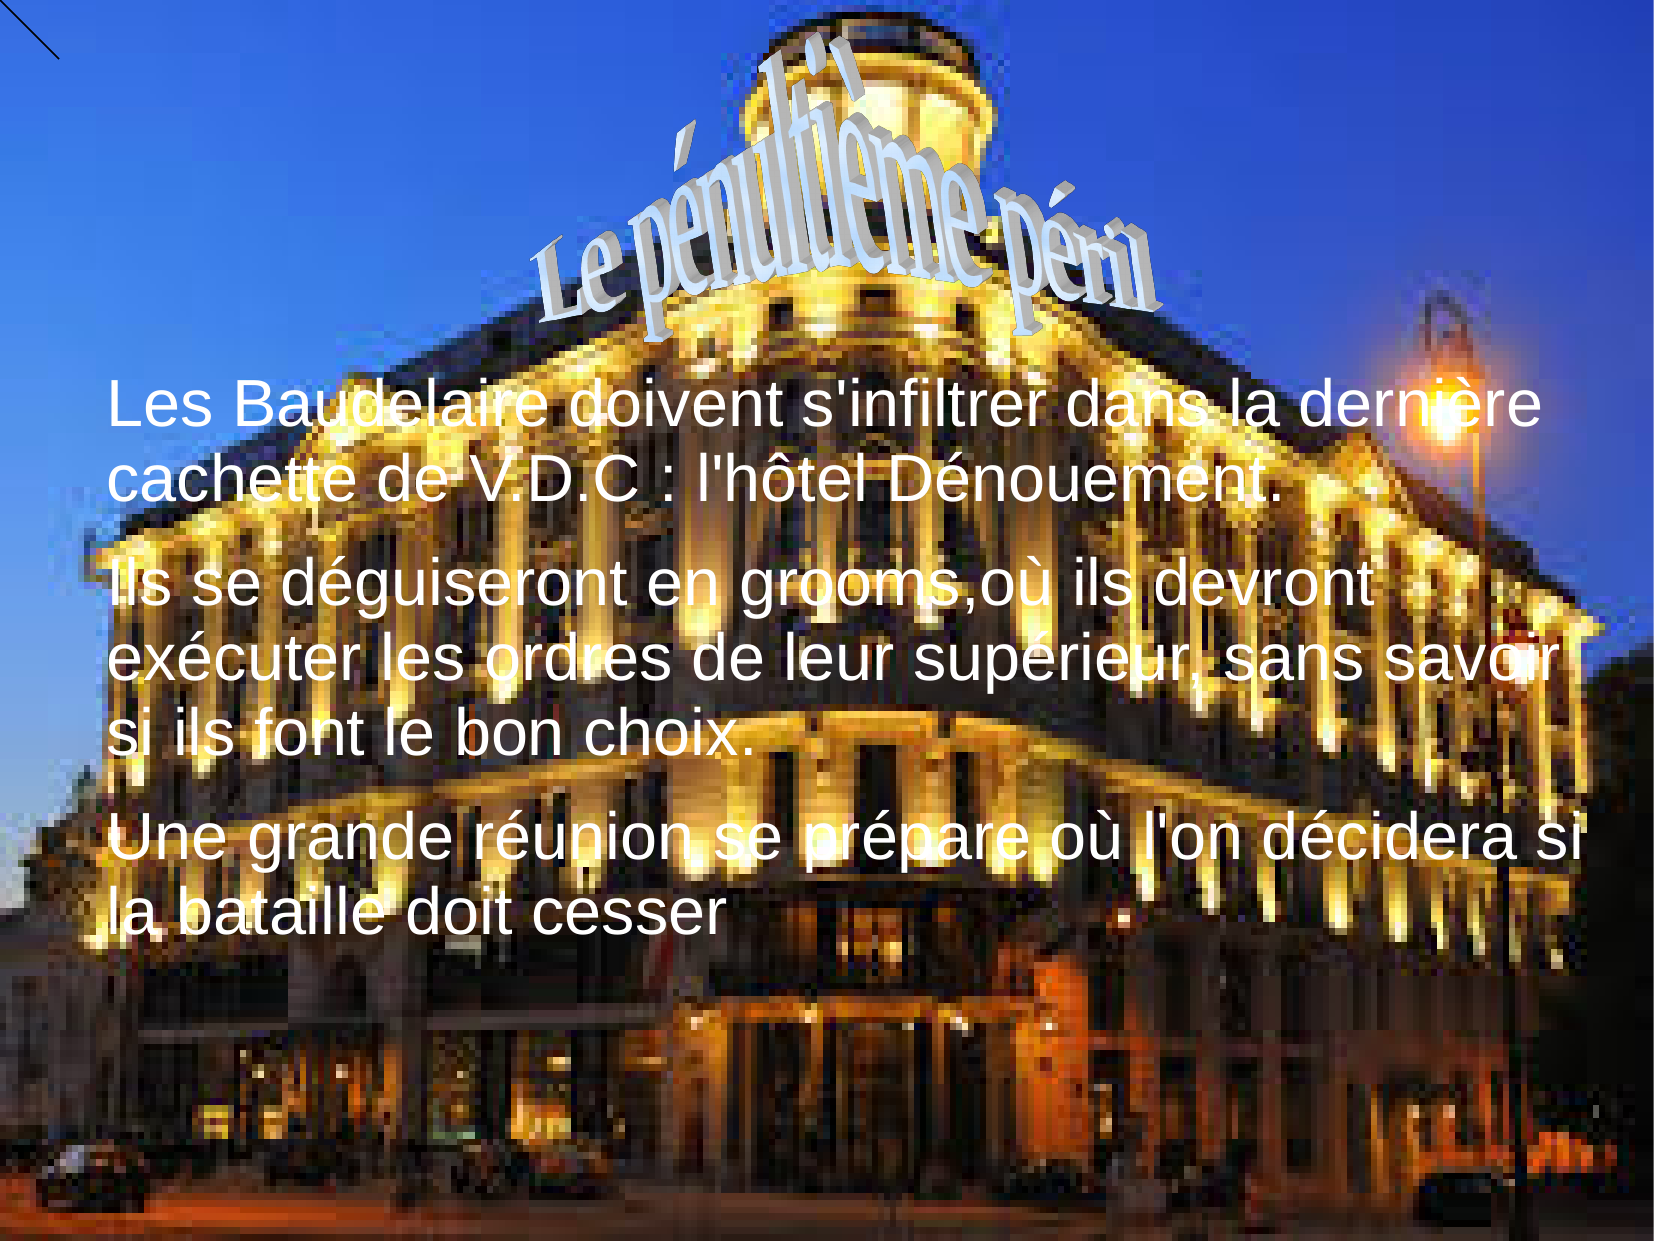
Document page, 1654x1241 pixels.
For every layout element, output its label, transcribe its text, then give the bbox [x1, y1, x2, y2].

list Les Baudelaire doivent s'infiltrer dans la dernière cachette de V.D.C : l'hôtel Dénouement. Ils se déguiseront en grooms,où ils devront exécuter les ordres de leur supérieur, sans savoir si ils font le bon choix. Une grande réunion se prépare où l'on décidera si la bataille doit cesser [106, 366, 1595, 1189]
picture [0, 0, 1654, 1241]
